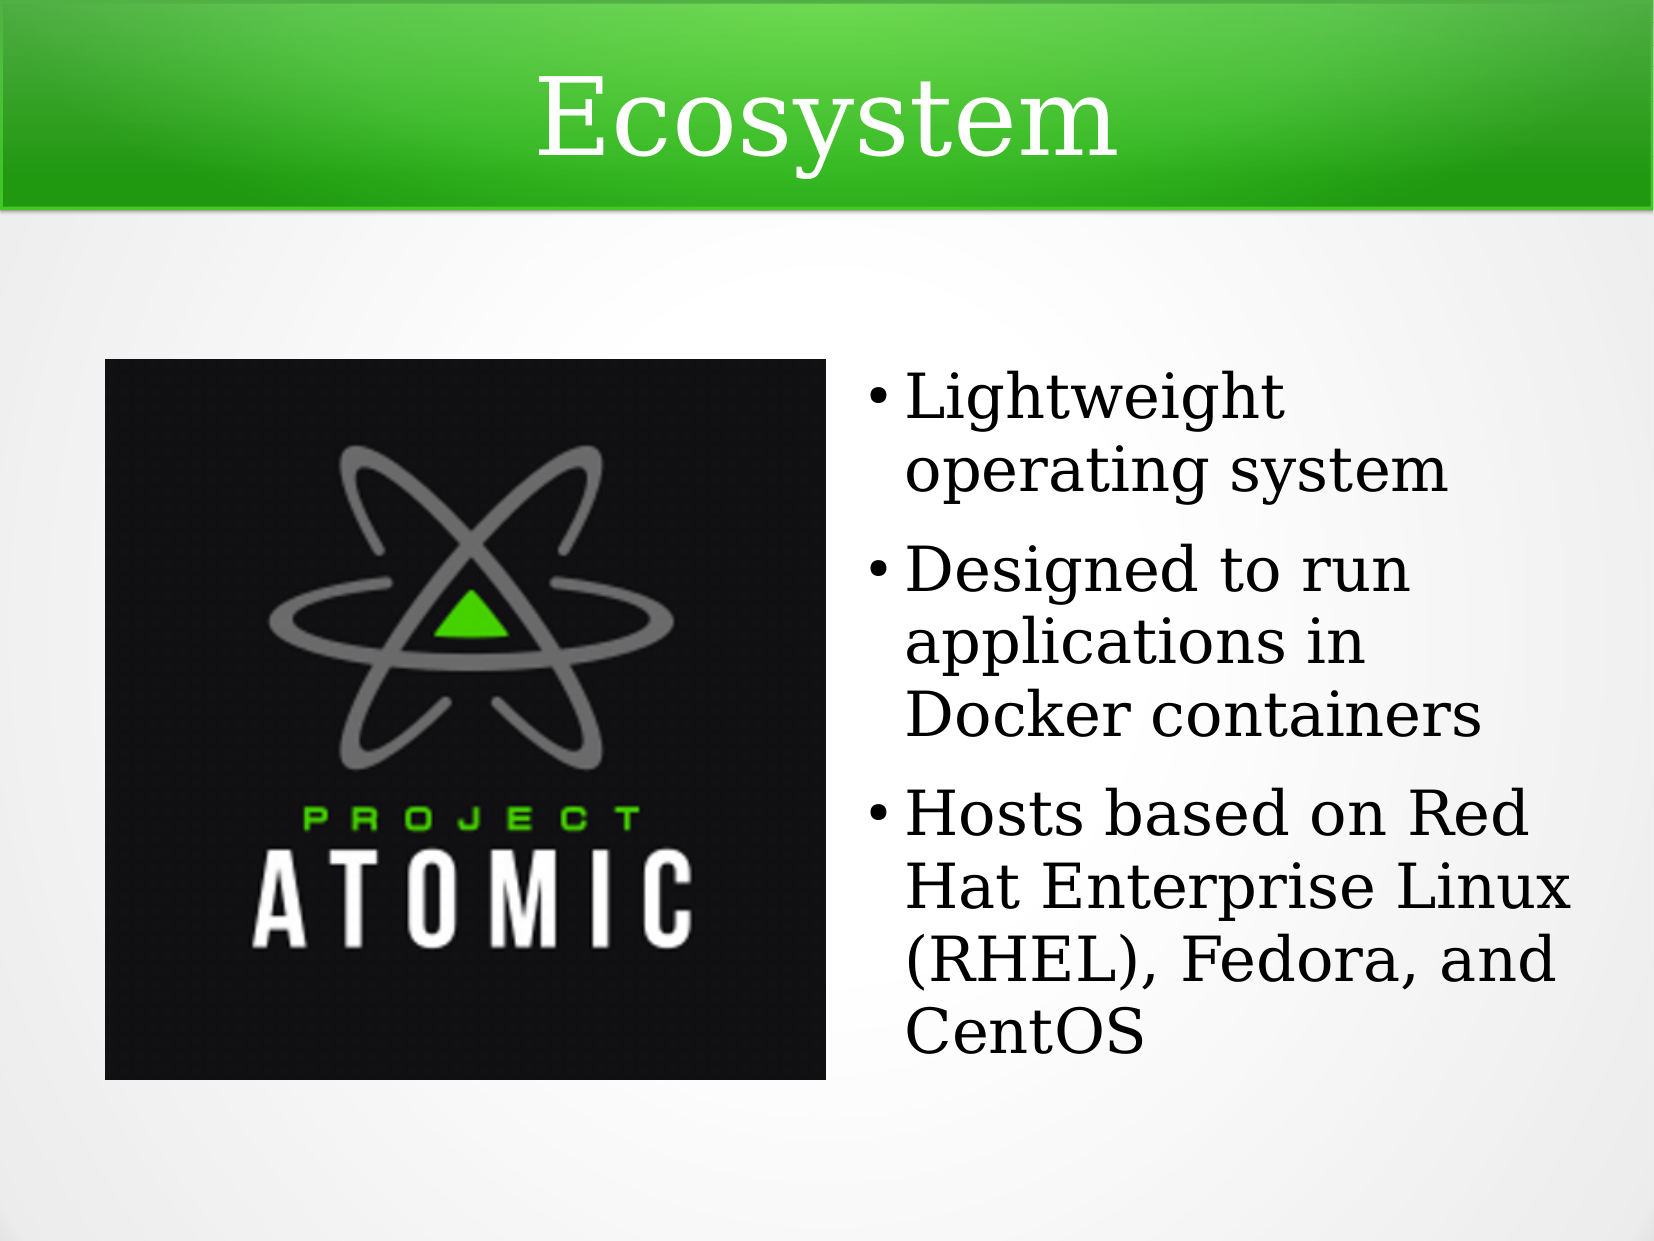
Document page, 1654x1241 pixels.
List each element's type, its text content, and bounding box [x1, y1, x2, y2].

title Ecosystem [82, 47, 1571, 189]
picture [105, 359, 826, 1080]
list Lightweight operating system Designed to run applications in Docker containers Hosts based on Red Hat Enterprise Linux (RHEL), Fedora, and CentOS [855, 360, 1582, 1081]
